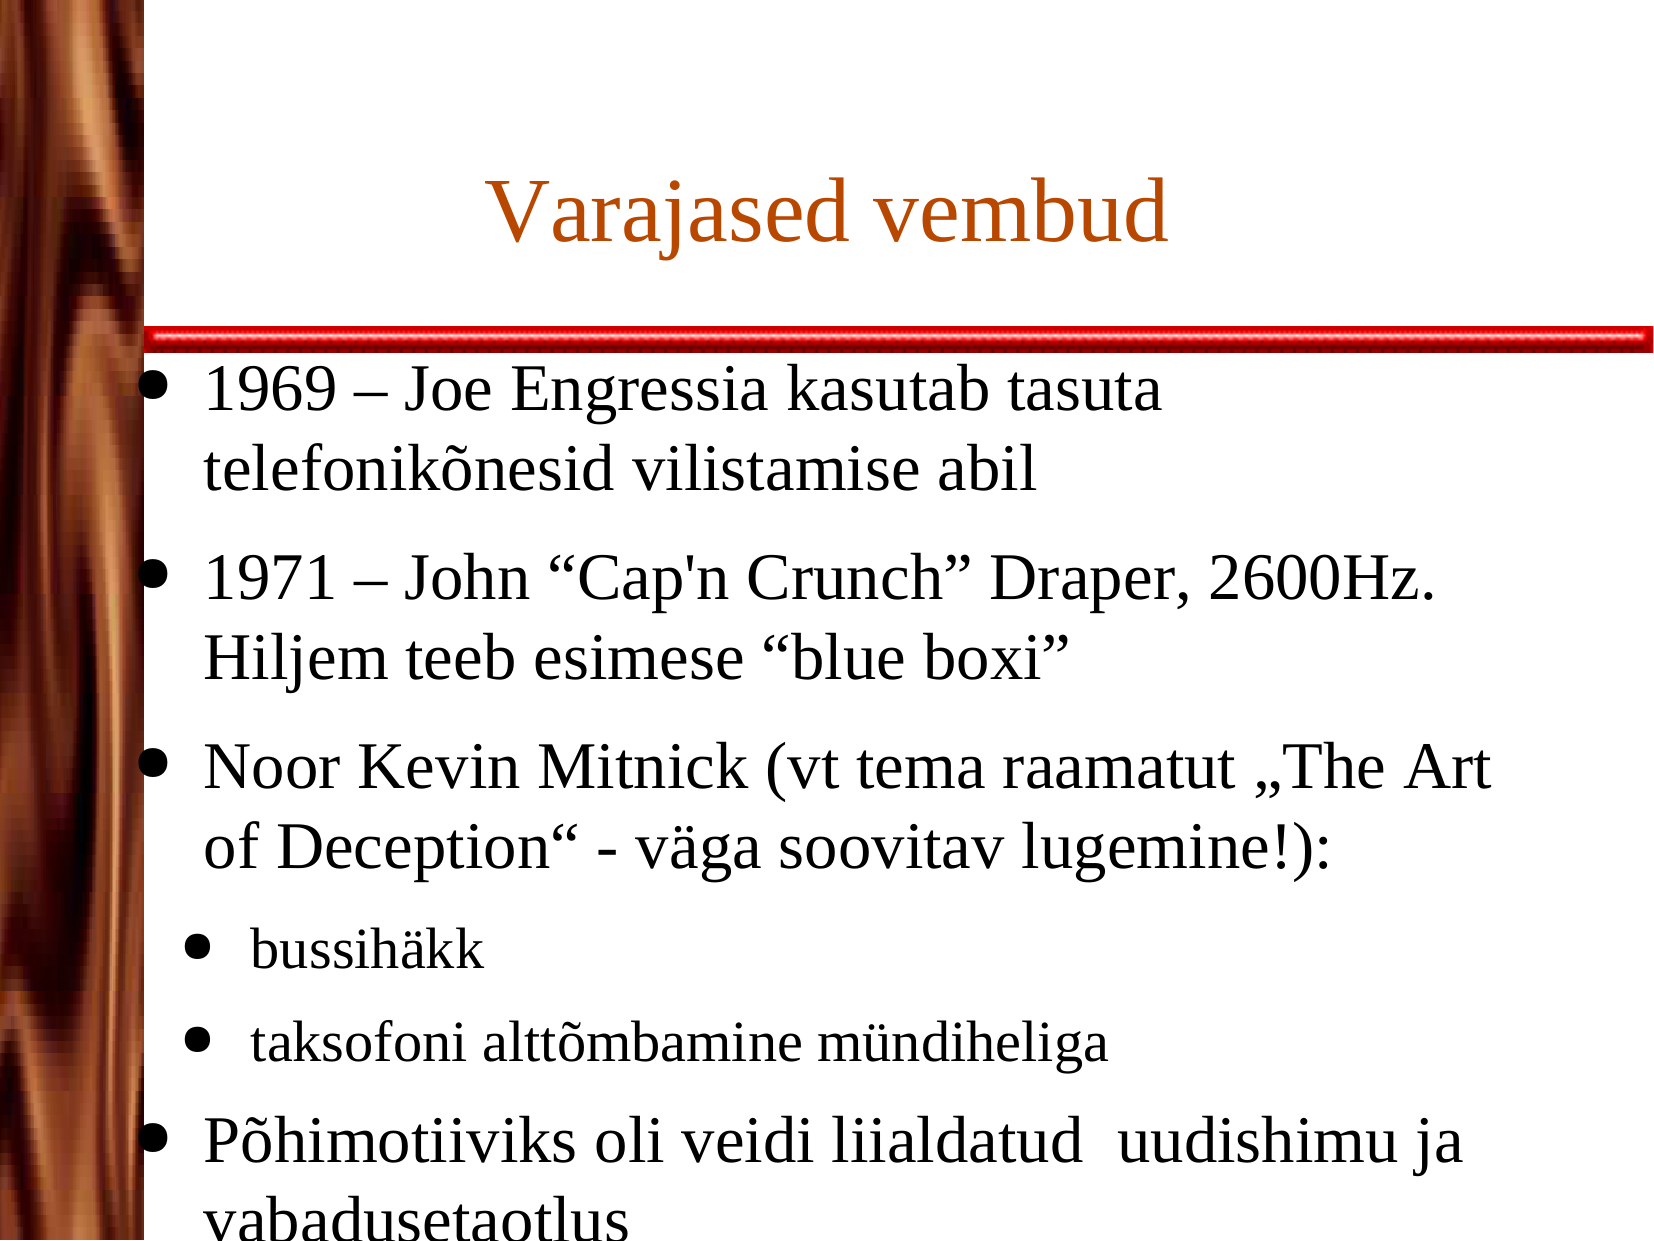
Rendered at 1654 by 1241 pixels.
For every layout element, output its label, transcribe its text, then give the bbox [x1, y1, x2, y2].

picture [0, 0, 1654, 1240]
list 1969 – Joe Engressia kasutab tasuta telefonikõnesid vilistamise abil 1971 – John “Cap'n Crunch” Draper, 2600Hz. Hiljem teeb esimese “blue boxi” Noor Kevin Mitnick (vt tema raamatut „The Art of Deception“ - väga soovitav lugemine!): bussihäkk taksofoni alttõmbamine mündiheliga Põhimotiiviks oli veidi liialdatud uudishimu ja vabadusetaotlus [121, 344, 1534, 1241]
title Varajased vembud [121, 100, 1533, 312]
